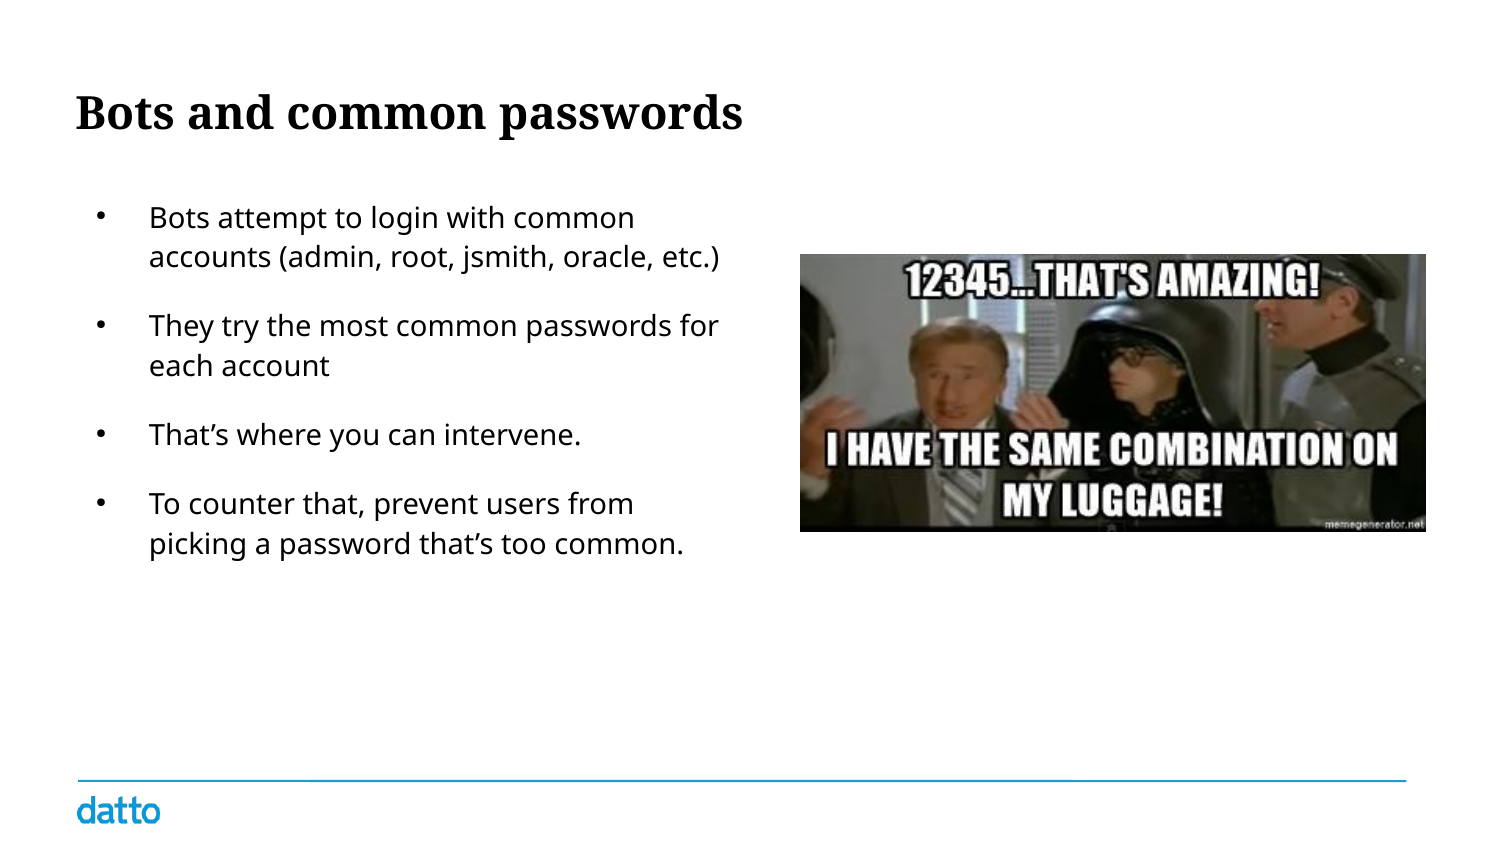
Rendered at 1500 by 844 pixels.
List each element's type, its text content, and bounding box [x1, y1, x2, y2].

picture [77, 796, 91, 808]
picture [800, 254, 1426, 532]
picture [146, 808, 156, 819]
list Bots attempt to login with common accounts (admin, root, jsmith, oracle, etc.) They try the most common passwords for each account That’s where you can intervene. To counter that, prevent users from picking a password that’s too common. [78, 197, 736, 687]
picture [95, 796, 133, 824]
picture [122, 808, 133, 824]
title Bots and common passwords [75, 51, 1404, 172]
picture [82, 808, 91, 819]
picture [136, 796, 160, 824]
